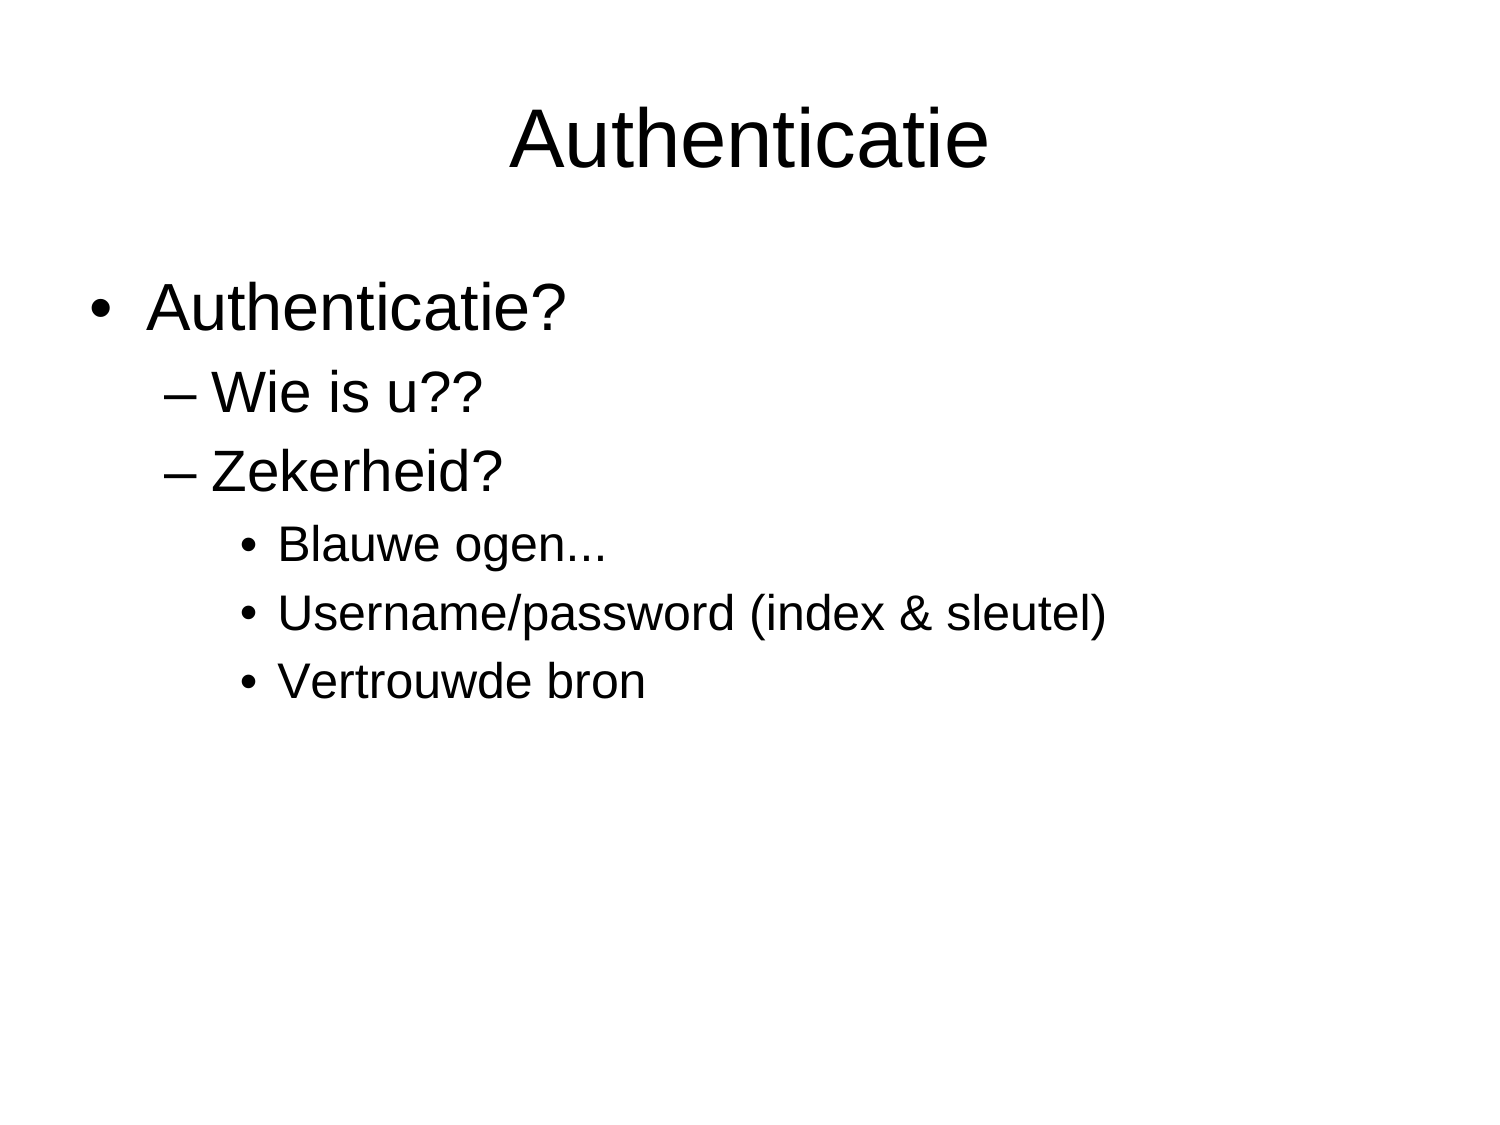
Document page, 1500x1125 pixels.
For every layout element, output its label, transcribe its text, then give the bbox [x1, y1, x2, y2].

list Authenticatie? Wie is u?? Zekerheid? Blauwe ogen... Username/password (index & sleutel) Vertrouwde bron [75, 262, 1426, 1006]
title Authenticatie [75, 45, 1426, 233]
